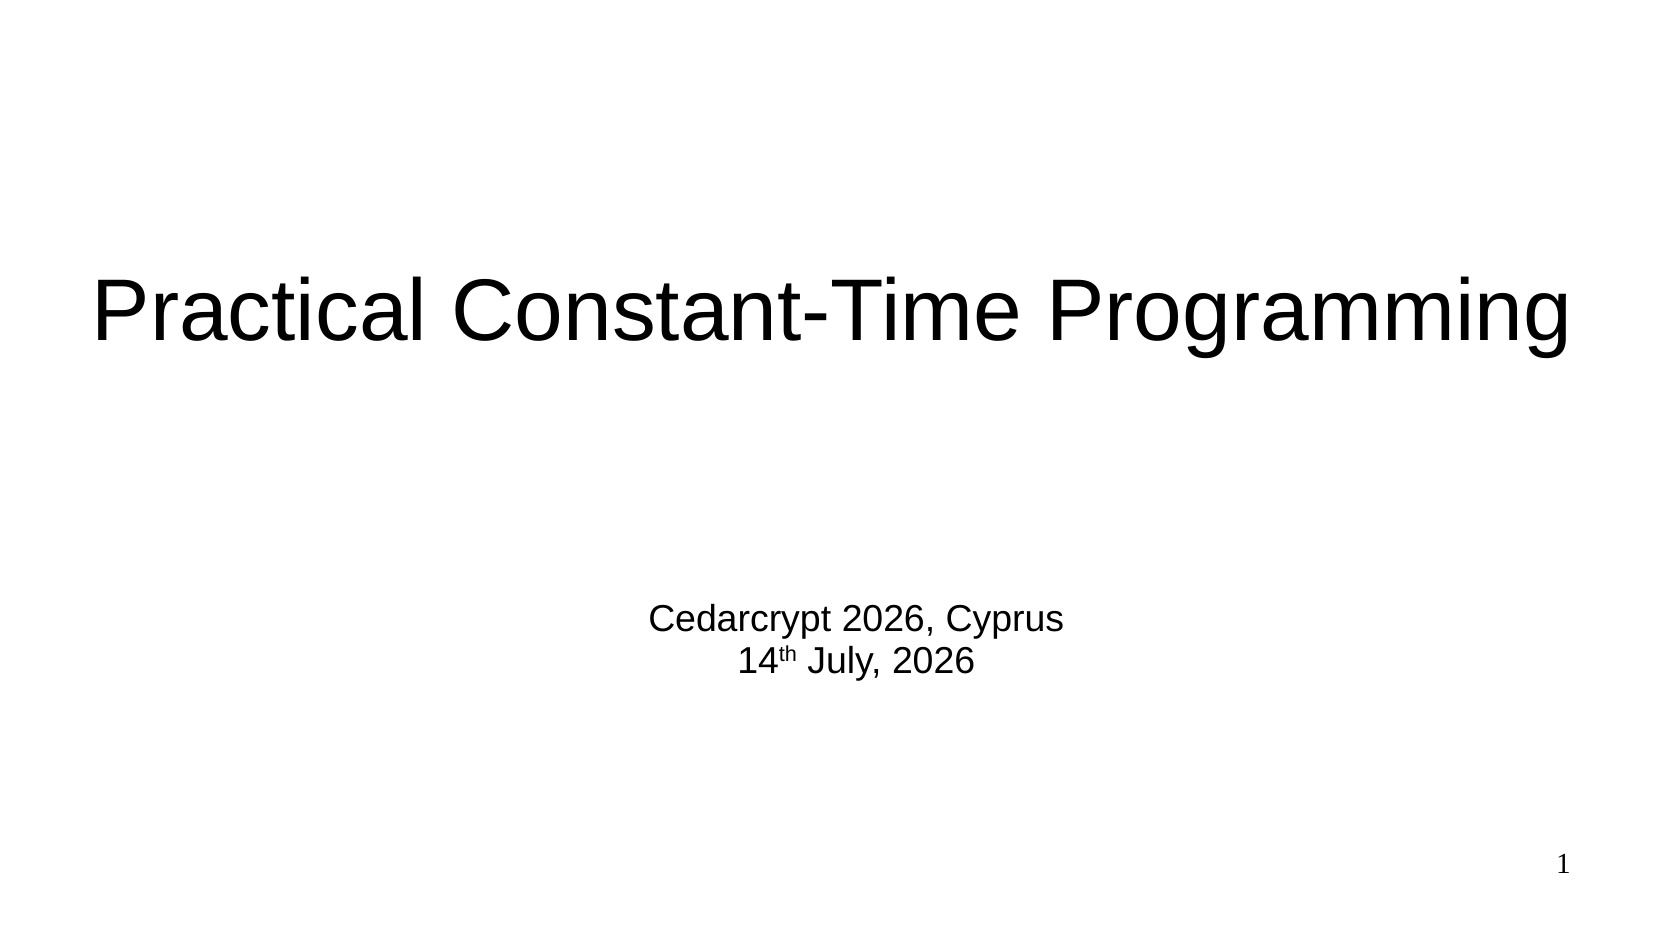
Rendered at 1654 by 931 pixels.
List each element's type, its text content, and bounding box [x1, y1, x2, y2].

title Practical Constant-Time Programming [88, 206, 1577, 414]
text_box Cedarcrypt 2026, Cyprus 14th July, 2026 [472, 590, 1241, 690]
